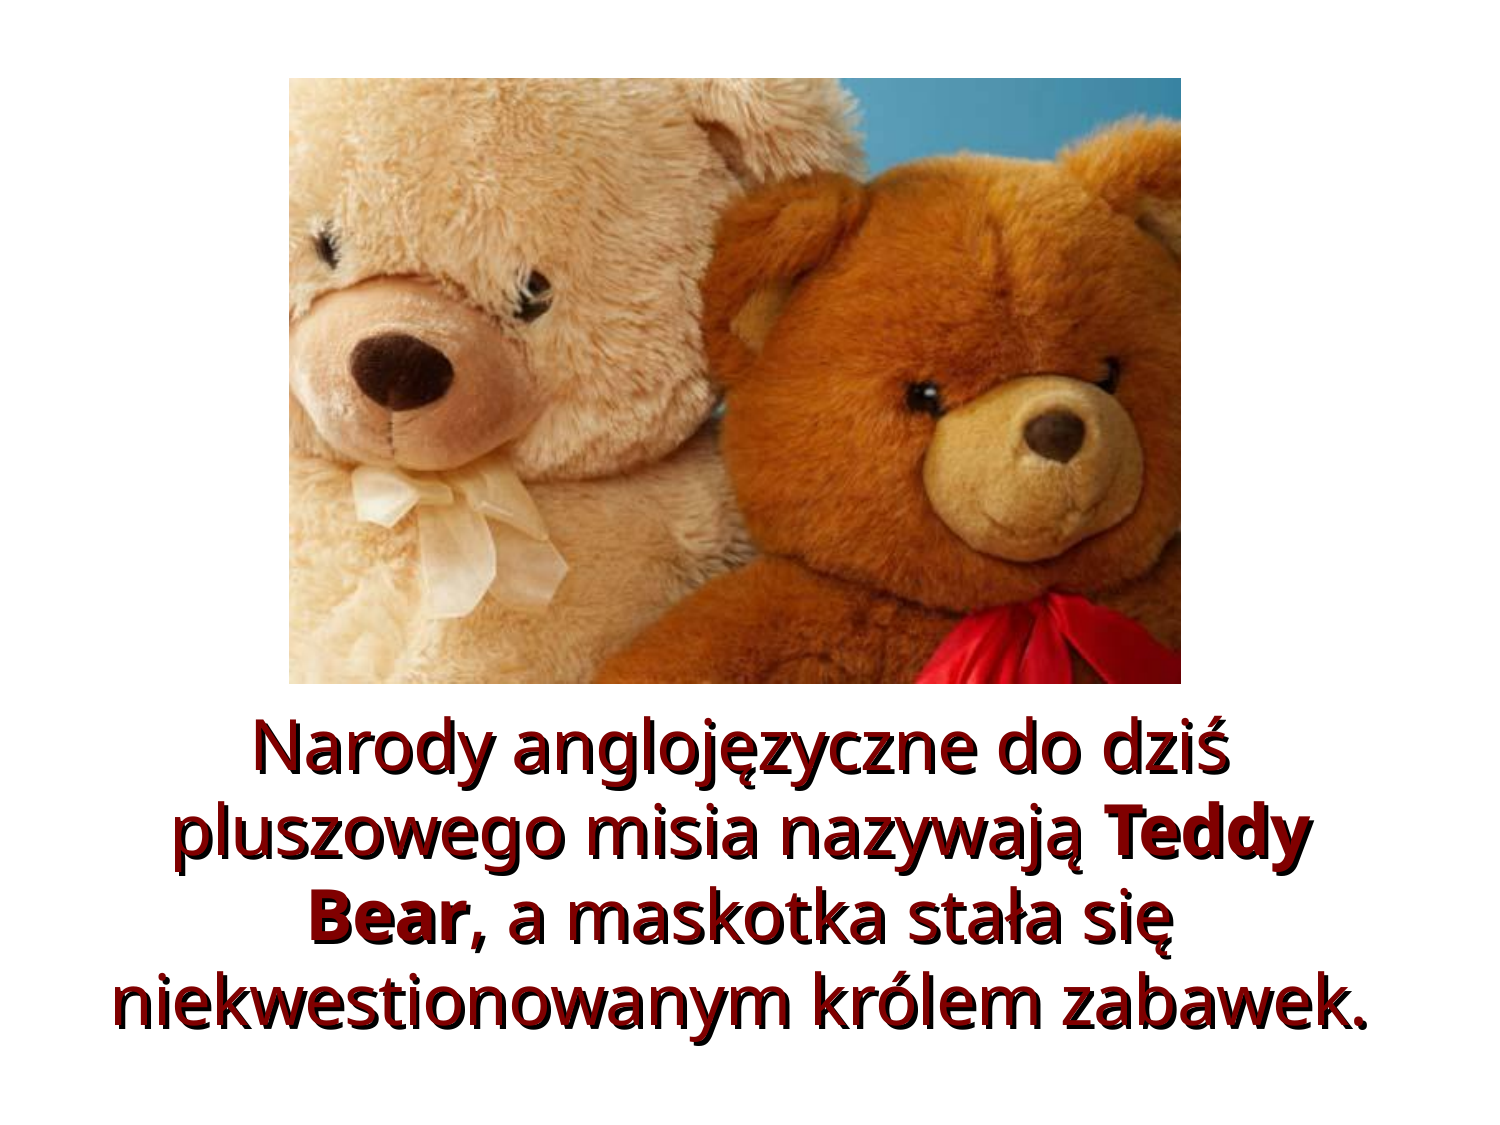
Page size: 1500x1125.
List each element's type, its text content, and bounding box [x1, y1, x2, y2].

picture [289, 78, 1181, 684]
title Narody anglojęzyczne do dziś pluszowego misia nazywają Teddy Bear, a maskotka stała się niekwestionowanym królem zabawek. [64, 668, 1415, 1071]
